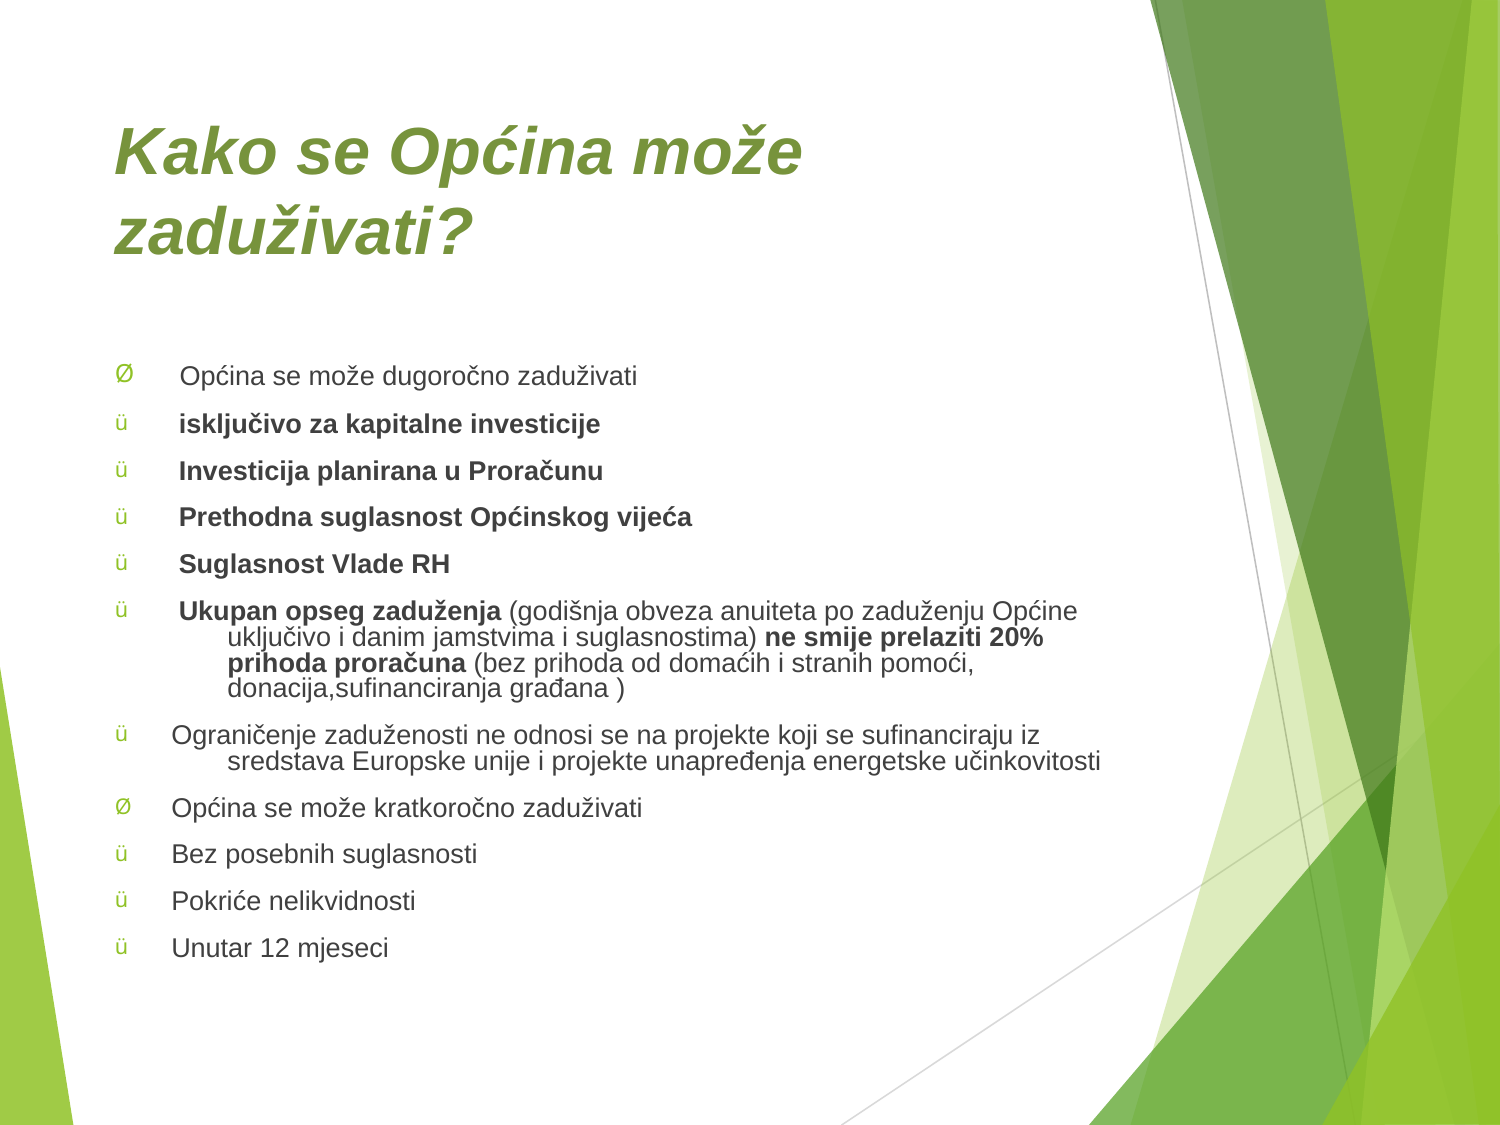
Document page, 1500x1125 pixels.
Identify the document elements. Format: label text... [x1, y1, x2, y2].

list Općina se može dugoročno zaduživati isključivo za kapitalne investicije Investicija planirana u Proračunu Prethodna suglasnost Općinskog vijeća Suglasnost Vlade RH Ukupan opseg zaduženja (godišnja obveza anuiteta po zaduženju Općine uključivo i danim jamstvima i suglasnostima) ne smije prelaziti 20% prihoda proračuna (bez prihoda od domaćih i stranih pomoći, donacija,sufinanciranja građana ) Ograničenje zaduženosti ne odnosi se na projekte koji se sufinanciraju iz sredstava Europske unije i projekte unapređenja energetske učinkovitosti Općina se može kratkoročno zaduživati Bez posebnih suglasnosti Pokriće nelikvidnosti Unutar 12 mjeseci [99, 354, 1142, 992]
title Kako se Općina može zaduživati? [99, 99, 1142, 317]
